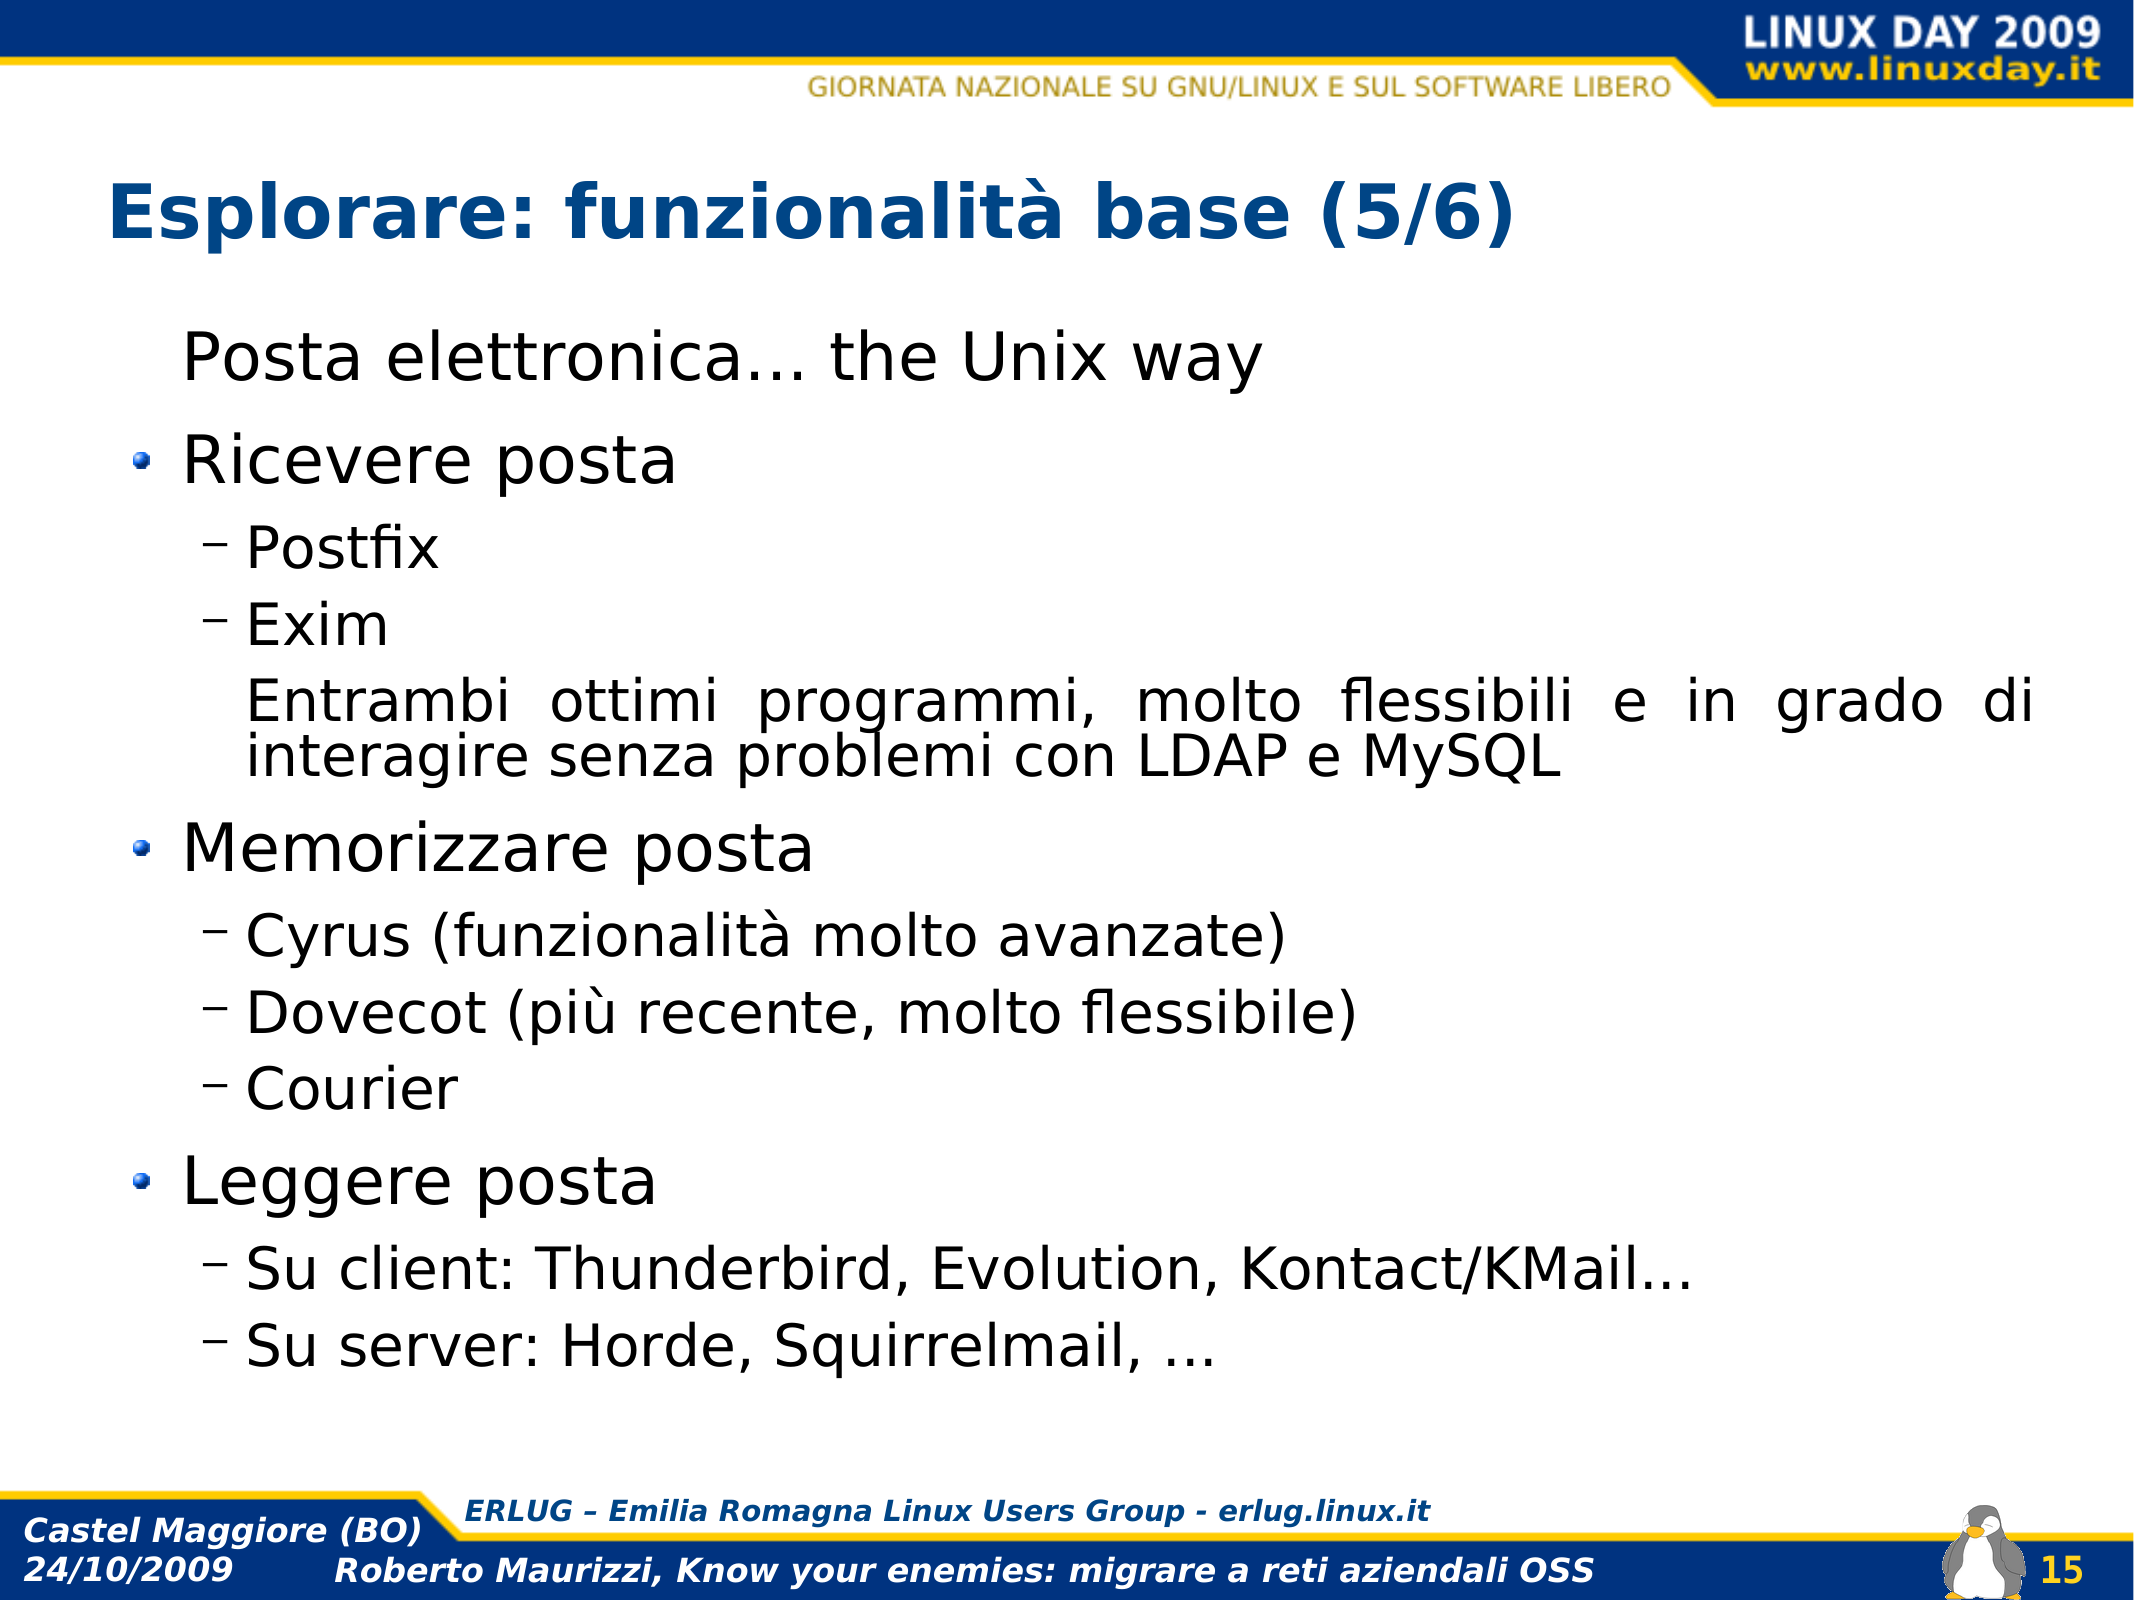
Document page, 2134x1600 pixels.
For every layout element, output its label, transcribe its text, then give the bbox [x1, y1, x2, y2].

title Esplorare: funzionalità base (5/6) [106, 159, 2080, 267]
picture [0, 0, 2134, 1600]
list Posta elettronica... the Unix way Ricevere posta Postfix Exim Entrambi ottimi programmi, molto flessibili e in grado di interagire senza problemi con LDAP e MySQL Memorizzare posta Cyrus (funzionalità molto avanzate) Dovecot (più recente, molto flessibile) Courier Leggere posta Su client: Thunderbird, Evolution, Kontact/KMail... Su server: Horde, Squirrelmail, ... [117, 318, 2038, 1477]
